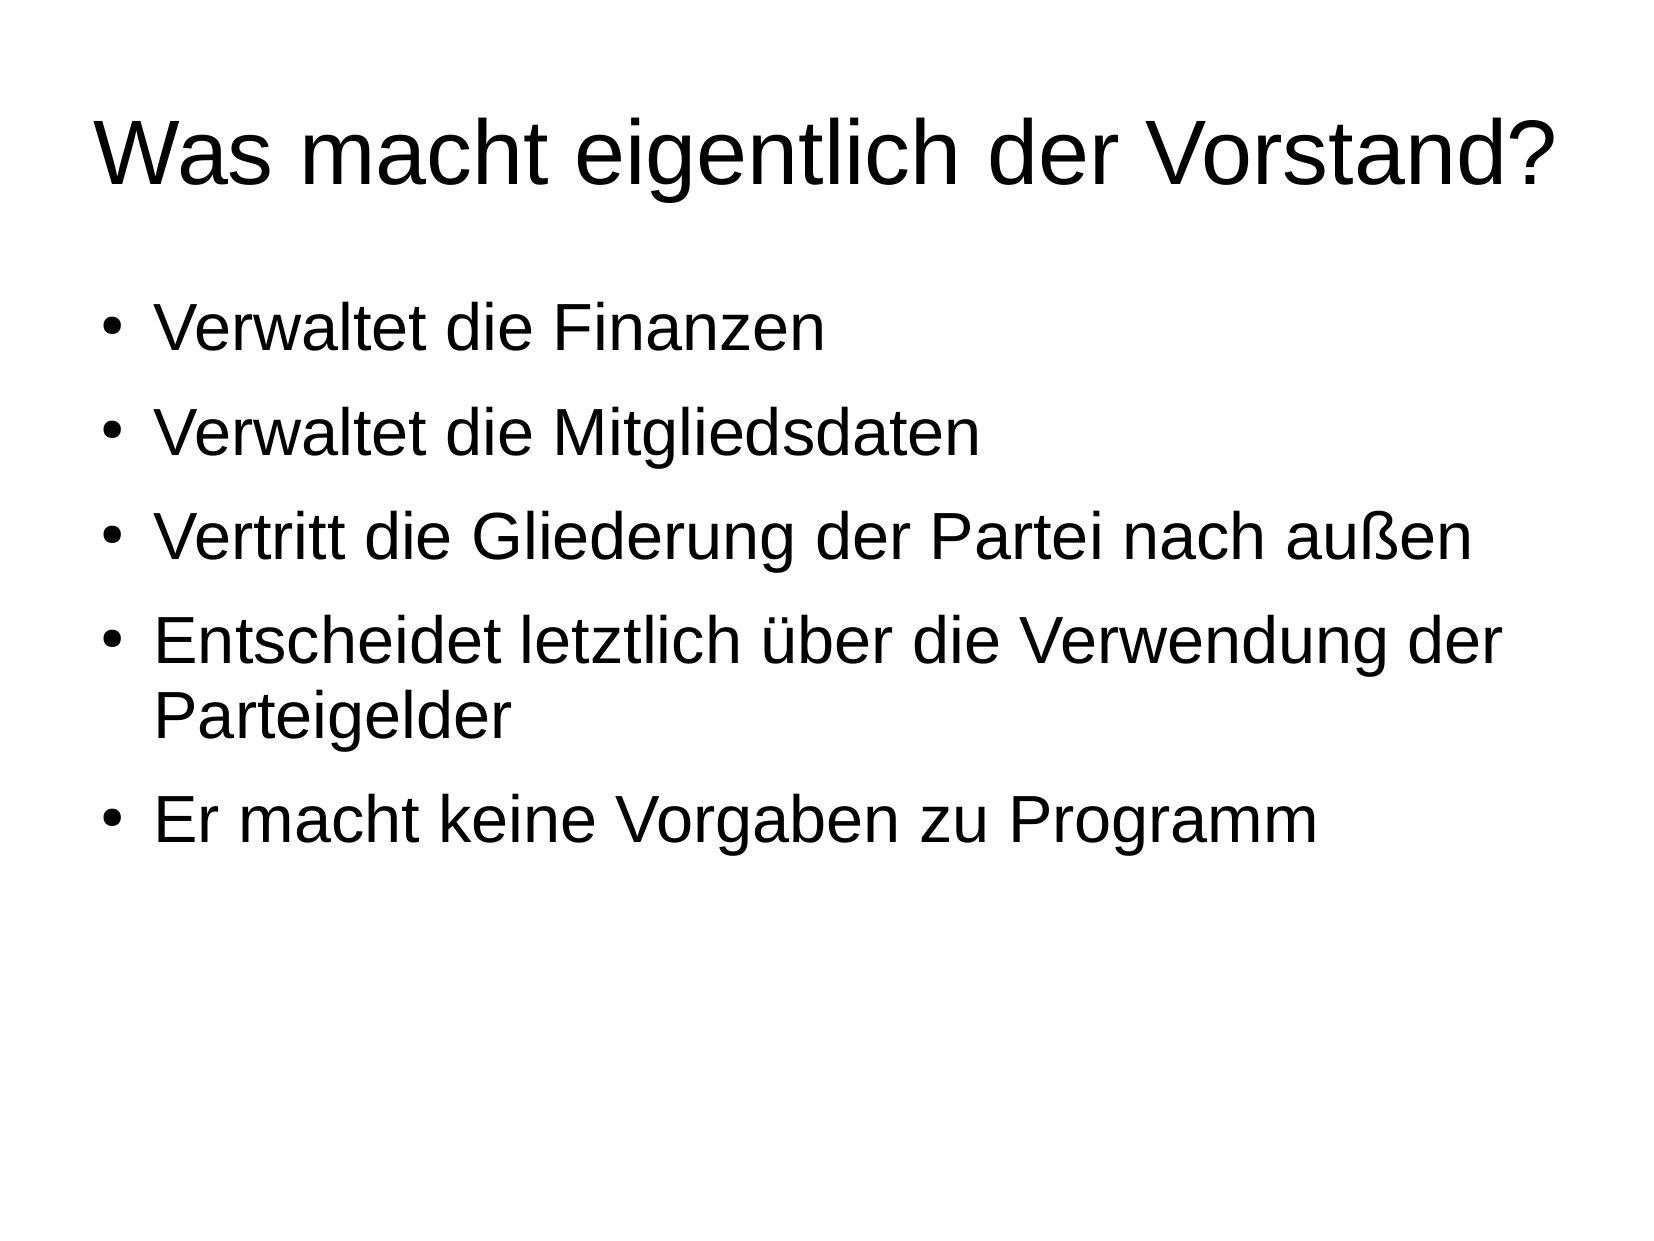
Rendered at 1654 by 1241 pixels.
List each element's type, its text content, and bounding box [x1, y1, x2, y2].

title Was macht eigentlich der Vorstand? [82, 49, 1571, 257]
list Verwaltet die Finanzen Verwaltet die Mitgliedsdaten Vertritt die Gliederung der Partei nach außen Entscheidet letztlich über die Verwendung der Parteigelder Er macht keine Vorgaben zu Programm [82, 290, 1538, 1010]
